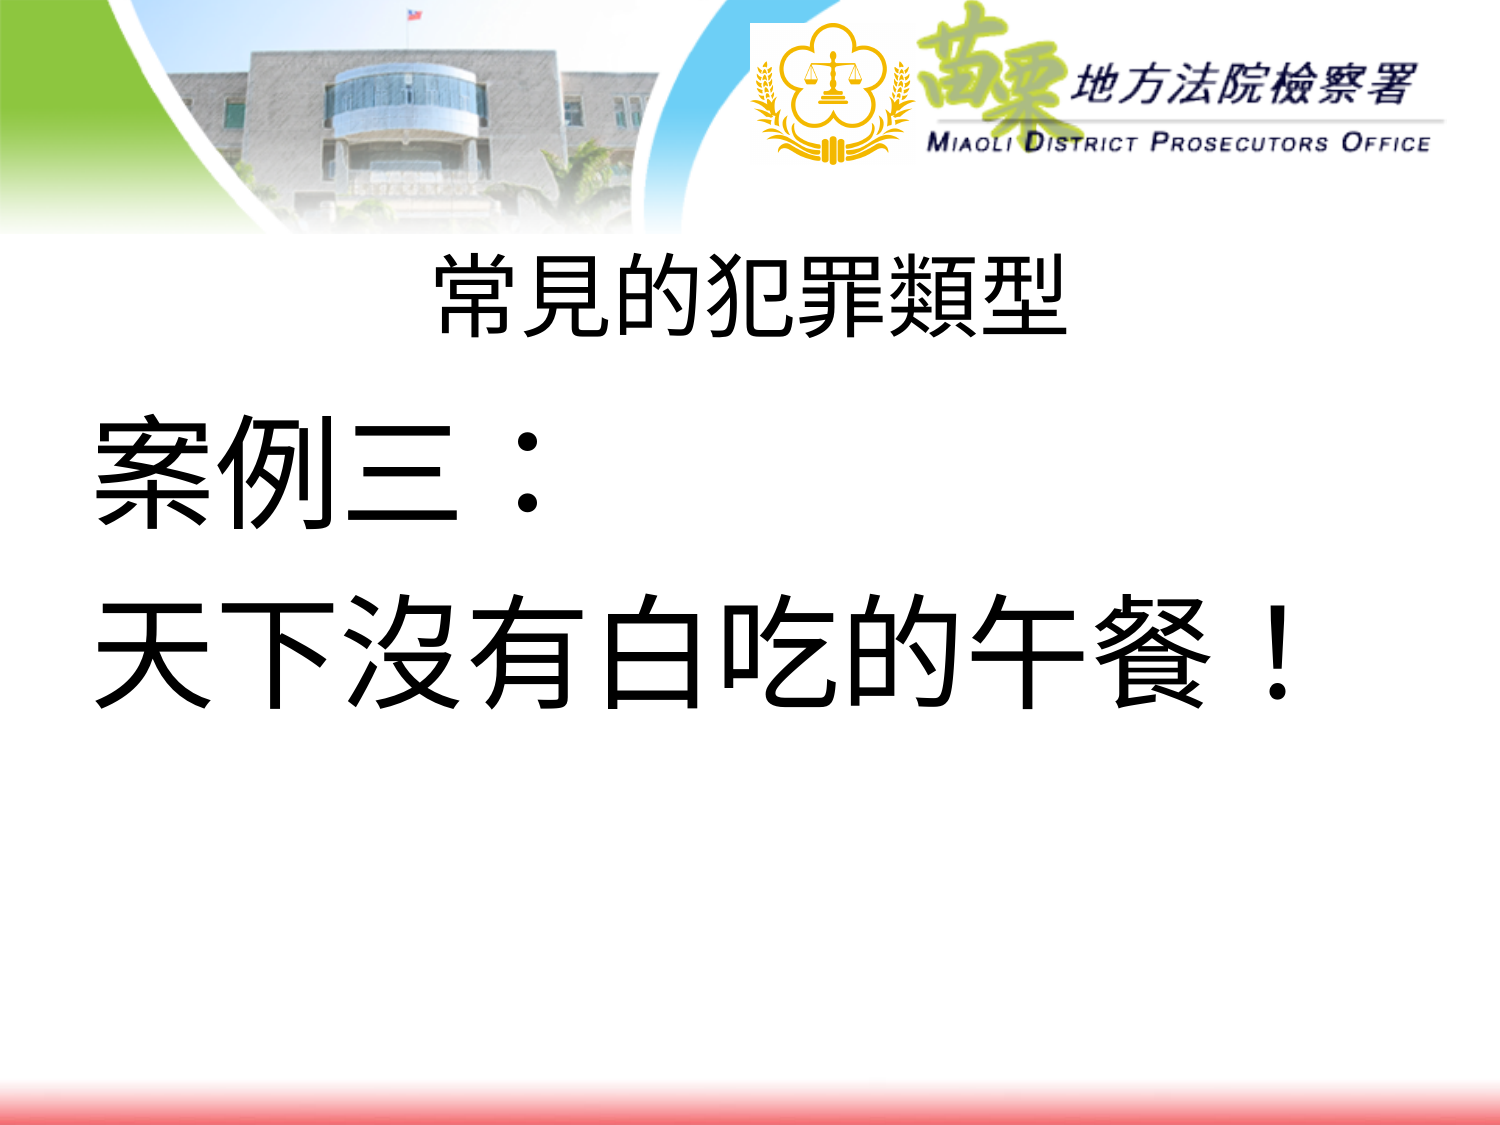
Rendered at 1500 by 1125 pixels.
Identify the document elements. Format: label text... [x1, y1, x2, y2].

list 案例三： 天下沒有白吃的午餐！ [75, 387, 1426, 1038]
title 常見的犯罪類型 [75, 200, 1426, 387]
